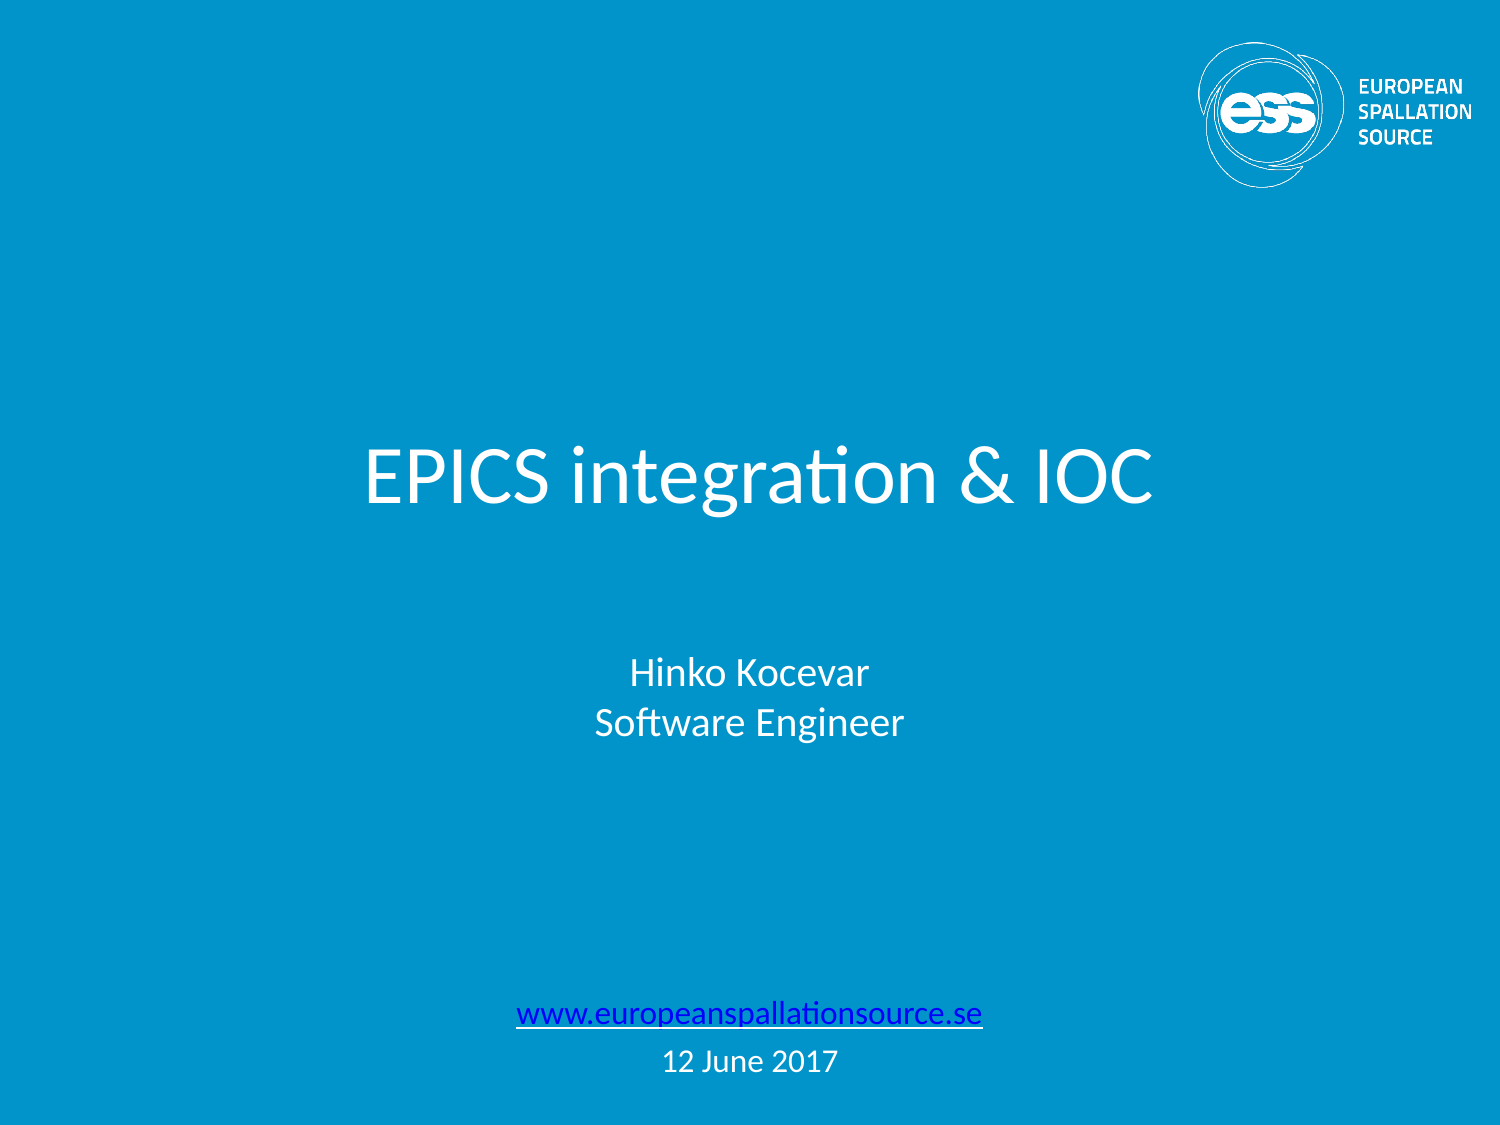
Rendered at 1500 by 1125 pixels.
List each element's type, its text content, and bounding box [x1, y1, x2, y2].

picture [1450, 79, 1455, 93]
picture [1371, 105, 1380, 118]
picture [1424, 130, 1432, 144]
picture [1426, 79, 1434, 93]
picture [1417, 105, 1427, 118]
picture [1360, 112, 1367, 119]
text_box EPICS integration & IOC [112, 349, 1388, 591]
picture [1402, 79, 1409, 91]
picture [1466, 105, 1470, 118]
picture [1429, 105, 1438, 118]
text_box www.europeanspallationsource.se 12 June 2017 [374, 975, 1125, 1066]
picture [1372, 79, 1381, 93]
picture [1407, 105, 1414, 118]
picture [1383, 105, 1393, 118]
picture [1437, 79, 1447, 93]
picture [1385, 130, 1395, 144]
picture [1396, 105, 1403, 118]
picture [1371, 130, 1381, 144]
text_box Hinko Kocevar Software Engineer [224, 637, 1275, 925]
picture [1360, 105, 1367, 111]
picture [1386, 79, 1395, 93]
picture [1398, 80, 1406, 93]
picture [1455, 79, 1461, 93]
picture [1446, 105, 1457, 119]
picture [1360, 79, 1368, 93]
picture [1221, 93, 1315, 133]
picture [1360, 130, 1367, 144]
picture [1461, 105, 1465, 118]
picture [1413, 79, 1422, 93]
picture [1411, 130, 1420, 144]
picture [1399, 130, 1408, 144]
